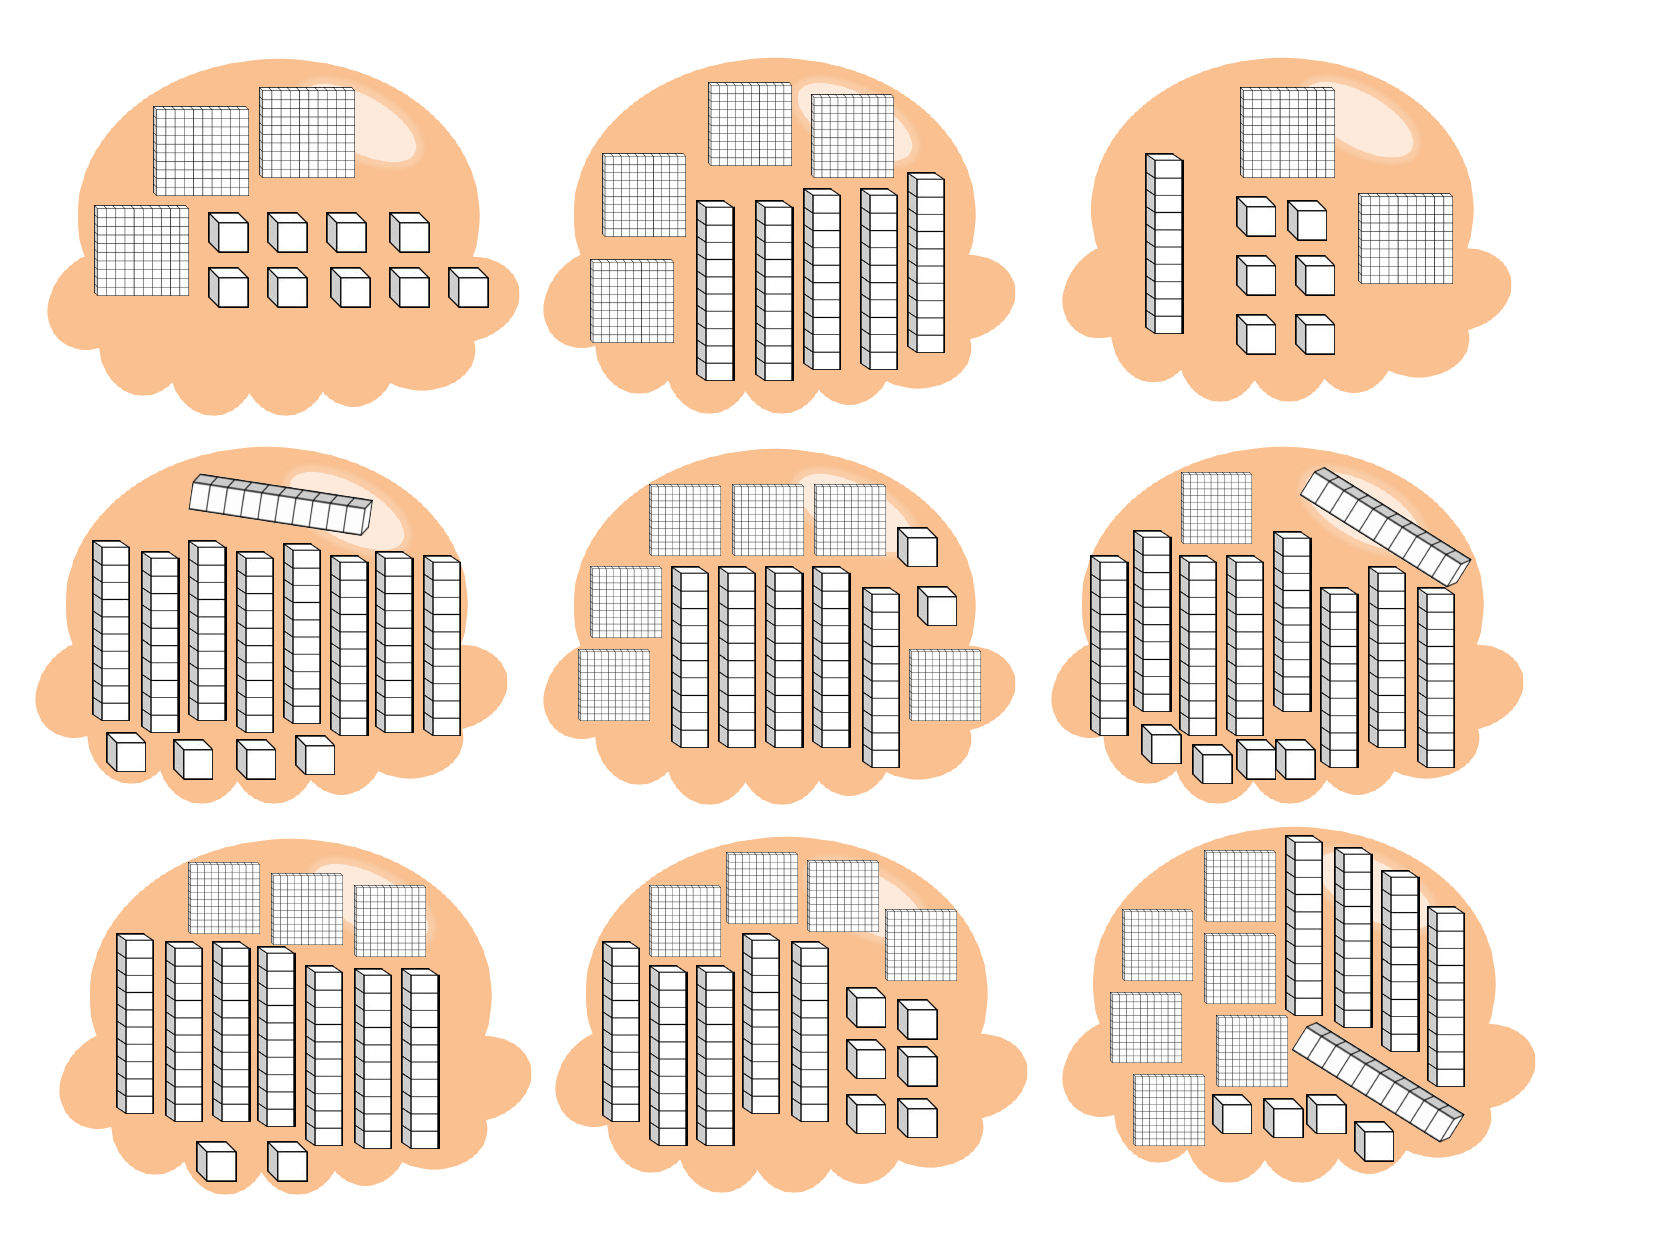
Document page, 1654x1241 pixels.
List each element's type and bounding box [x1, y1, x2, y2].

picture [1051, 446, 1524, 804]
picture [59, 838, 532, 1195]
picture [543, 448, 1016, 806]
picture [555, 836, 1028, 1193]
picture [543, 57, 1016, 414]
picture [35, 446, 508, 804]
picture [47, 58, 520, 416]
picture [1062, 826, 1536, 1183]
picture [1062, 57, 1512, 402]
